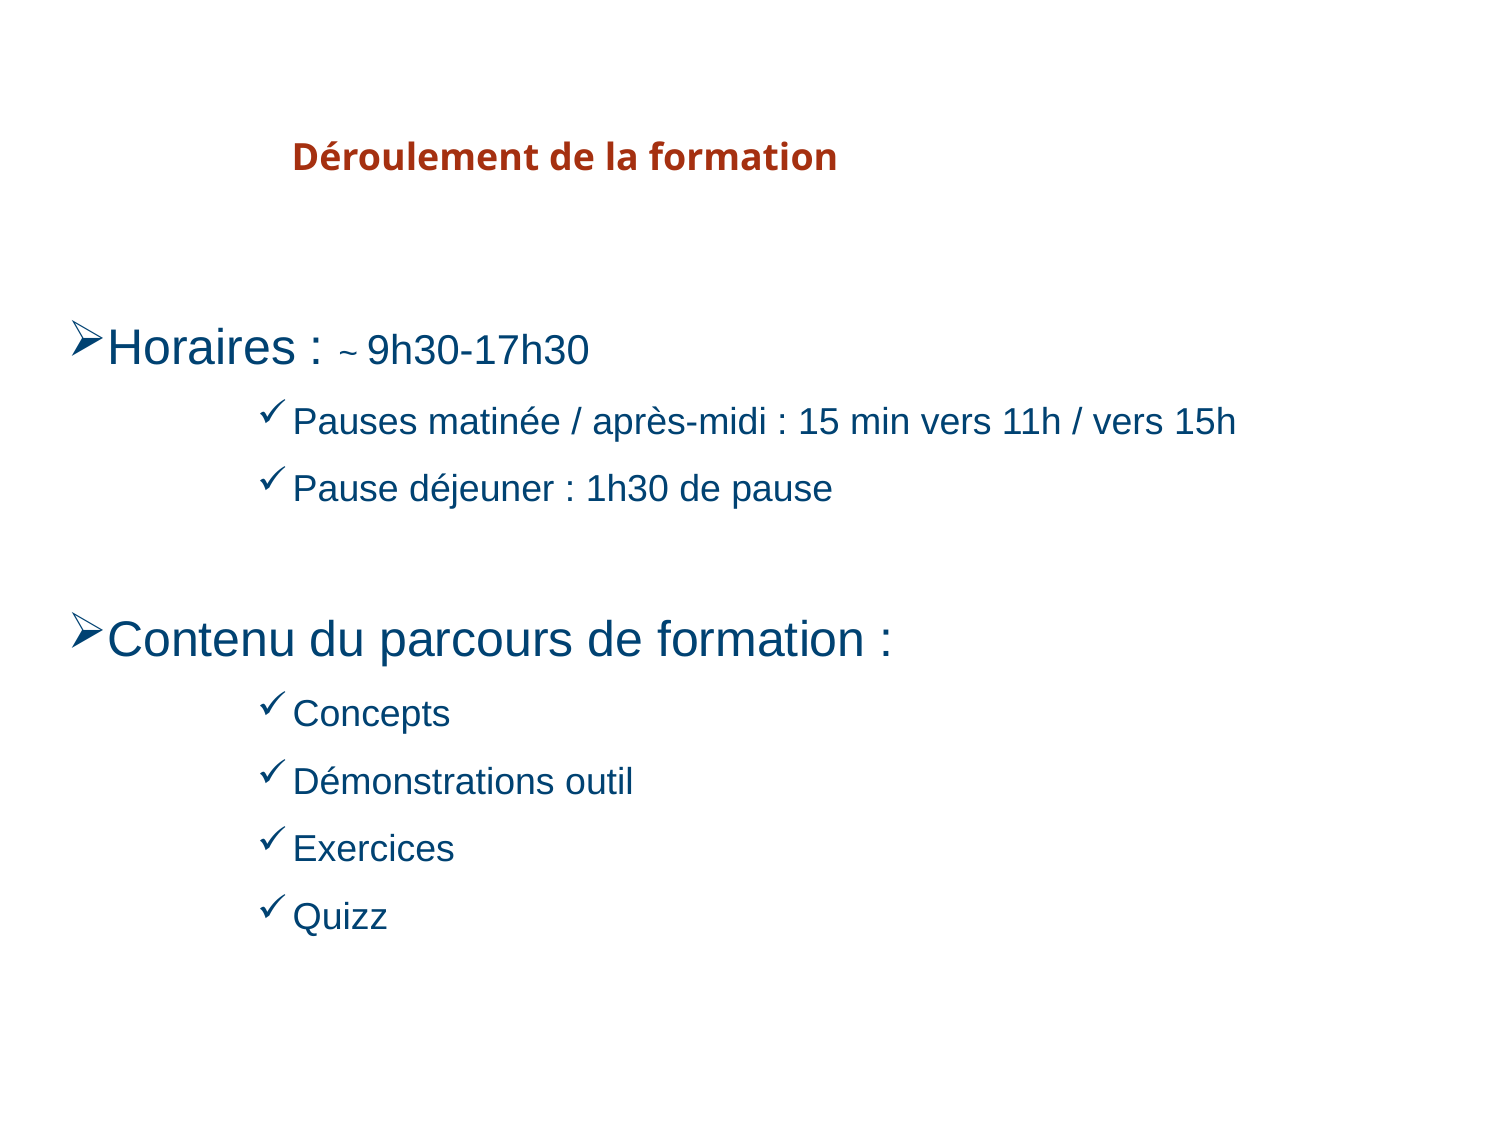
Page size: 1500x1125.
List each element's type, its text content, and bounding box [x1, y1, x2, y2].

text_box Horaires : ~ 9h30-17h30 Pauses matinée / après-midi : 15 min vers 11h / vers 15h Pause déjeuner : 1h30 de pause Contenu du parcours de formation : Concepts Démonstrations outil Exercices Quizz [52, 231, 1447, 1000]
text_box Déroulement de la formation [276, 125, 939, 232]
